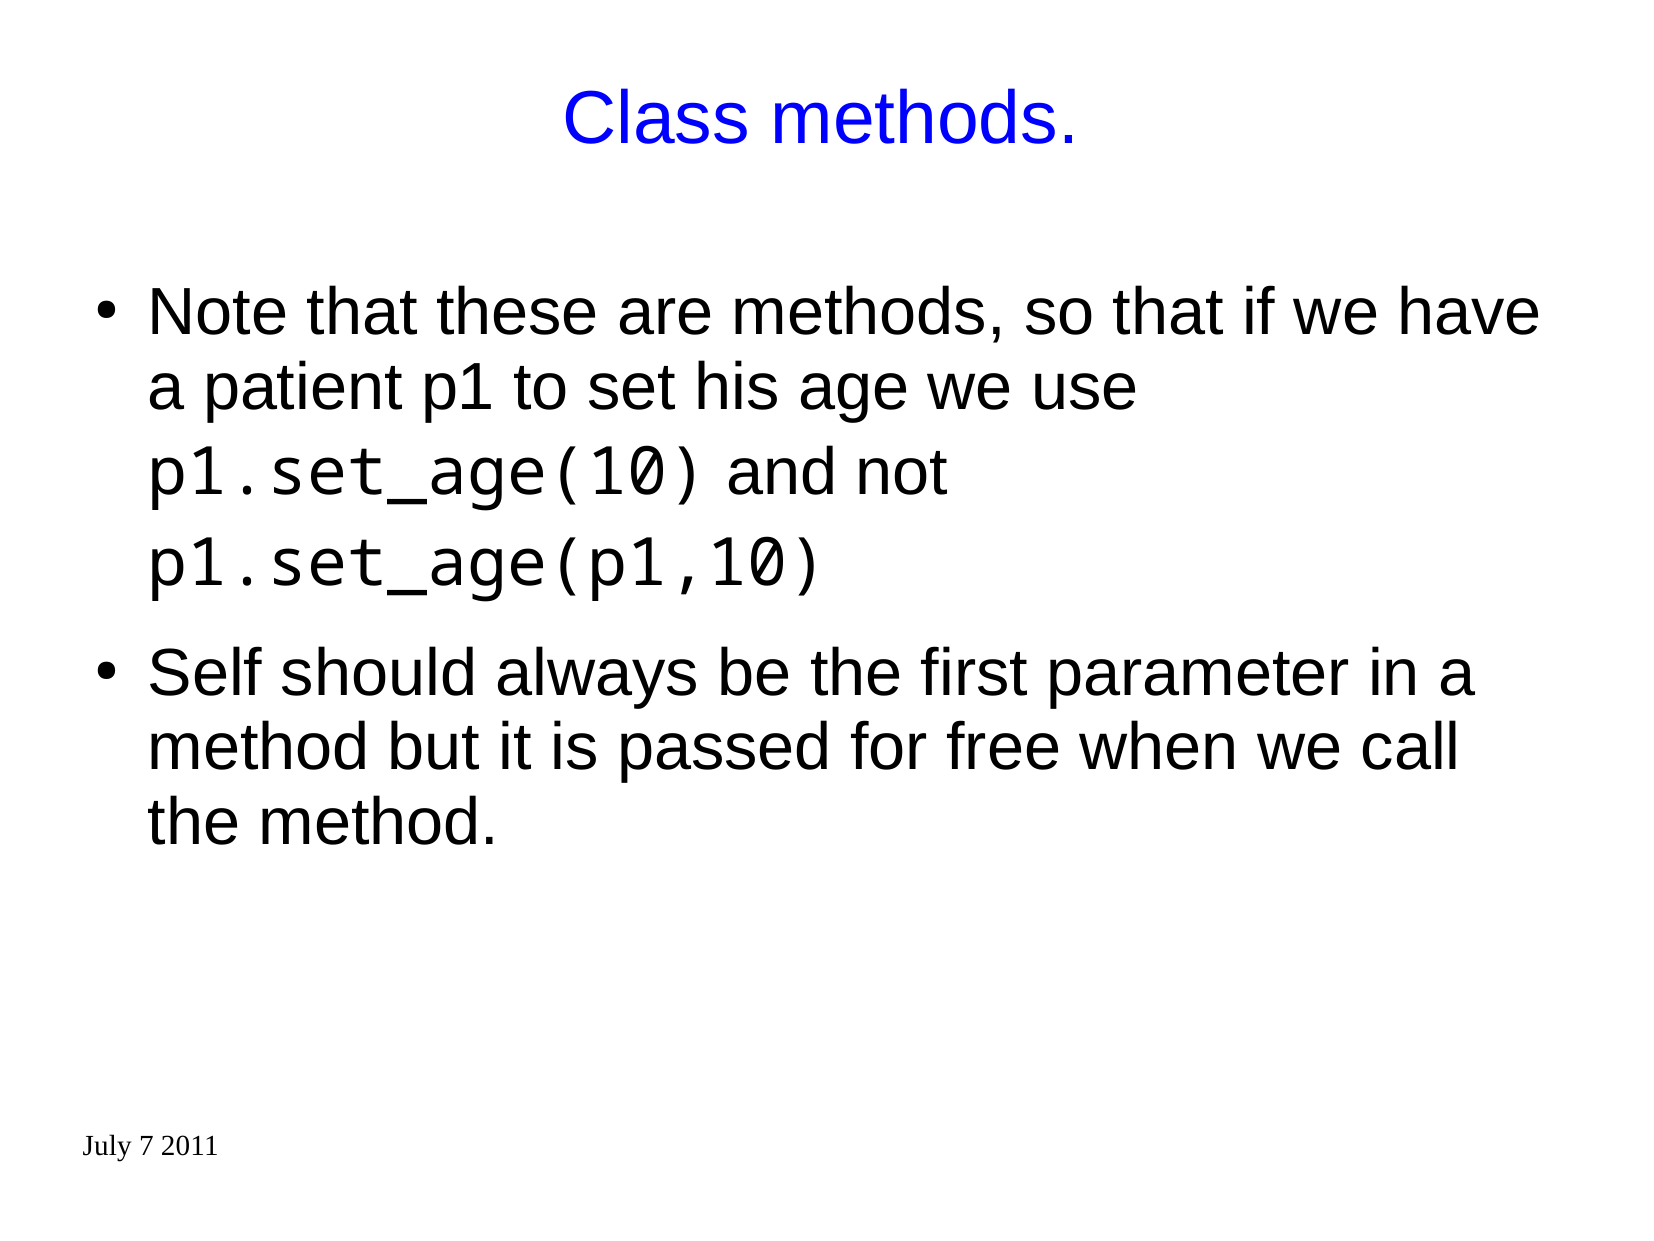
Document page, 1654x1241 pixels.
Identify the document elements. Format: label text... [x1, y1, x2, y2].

title Class methods. [76, 58, 1565, 178]
list Note that these are methods, so that if we have a patient p1 to set his age we use p1.set_age(10) and not p1.set_age(p1,10) Self should always be the first parameter in a method but it is passed for free when we call the method. [76, 274, 1565, 1093]
